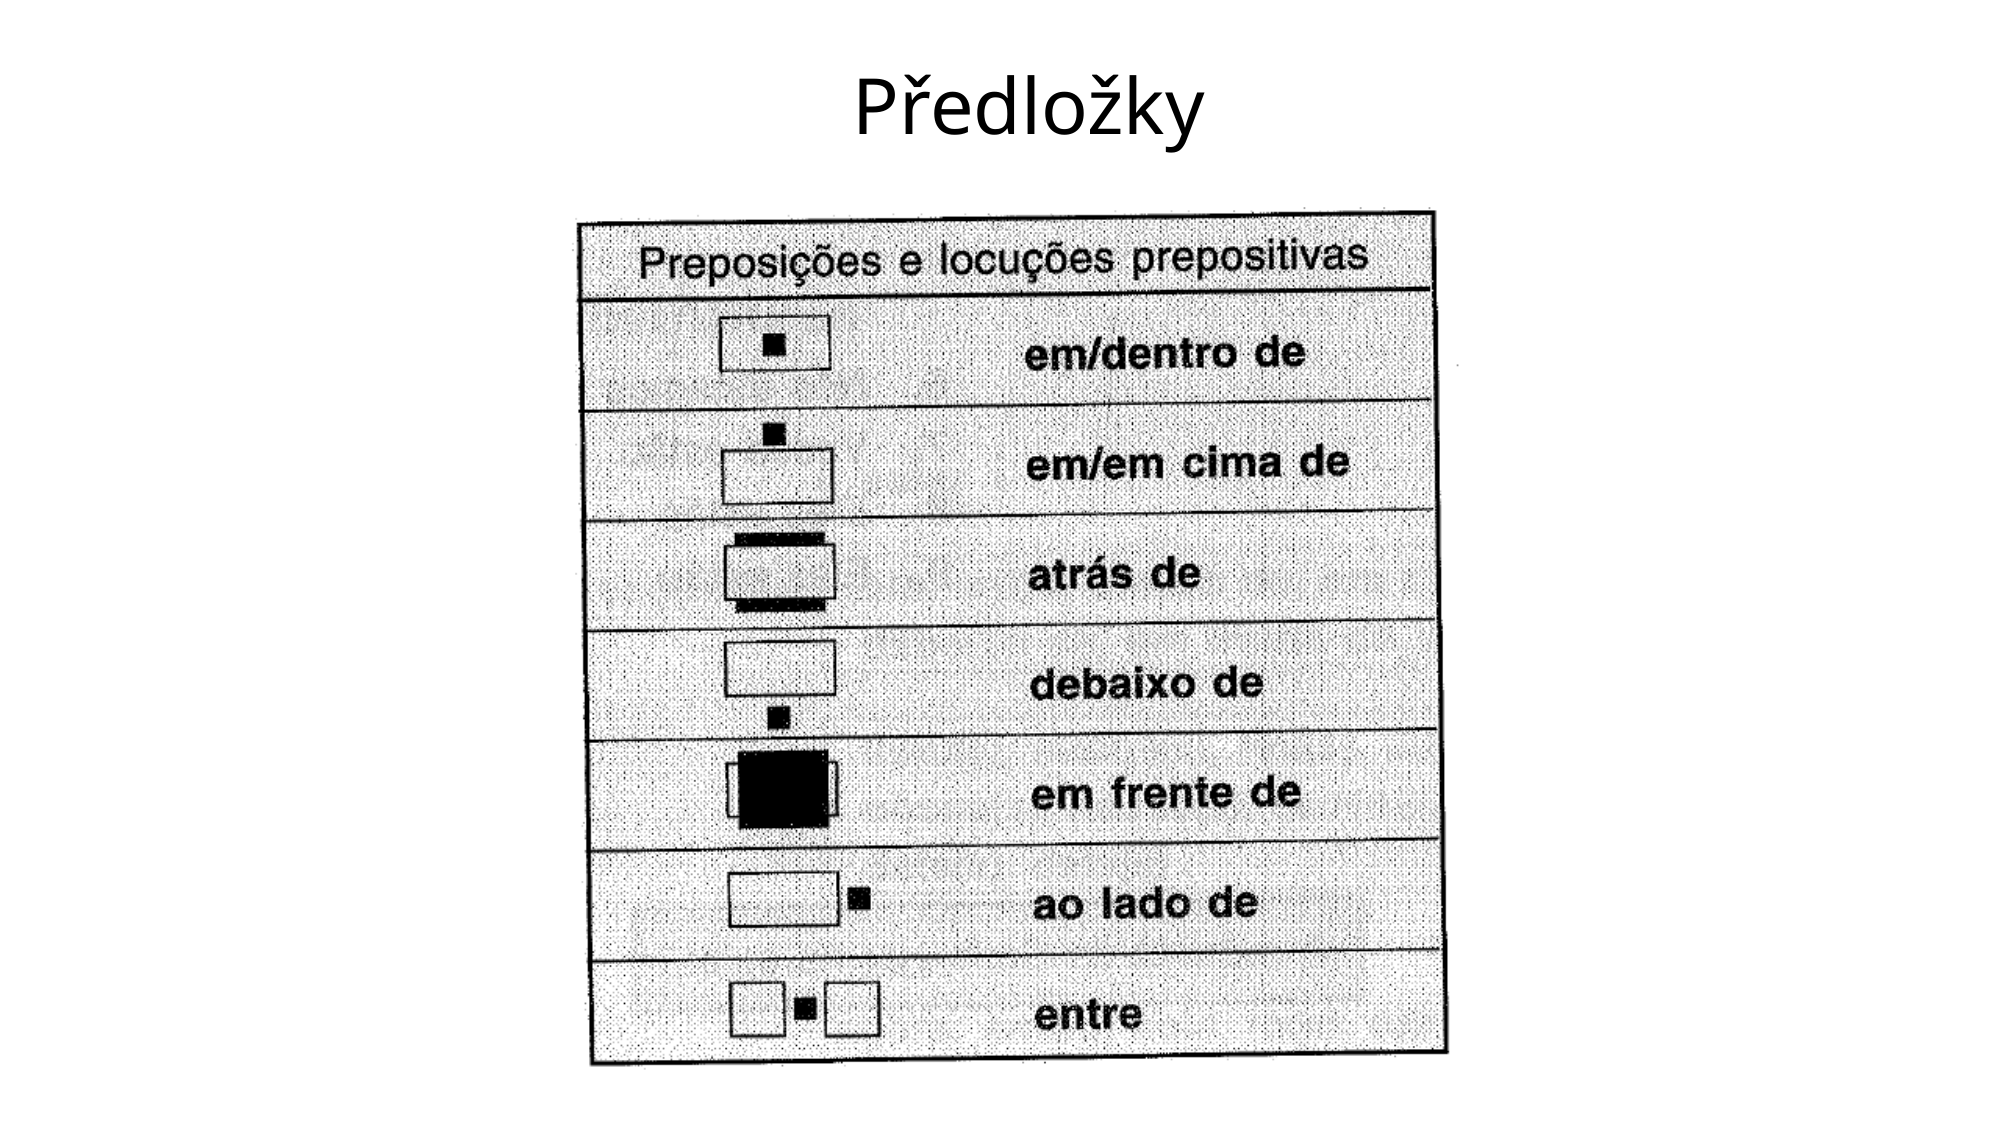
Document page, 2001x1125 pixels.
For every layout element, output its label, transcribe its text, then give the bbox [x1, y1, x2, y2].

picture [524, 206, 1502, 1099]
title Předložky [194, 59, 1863, 160]
